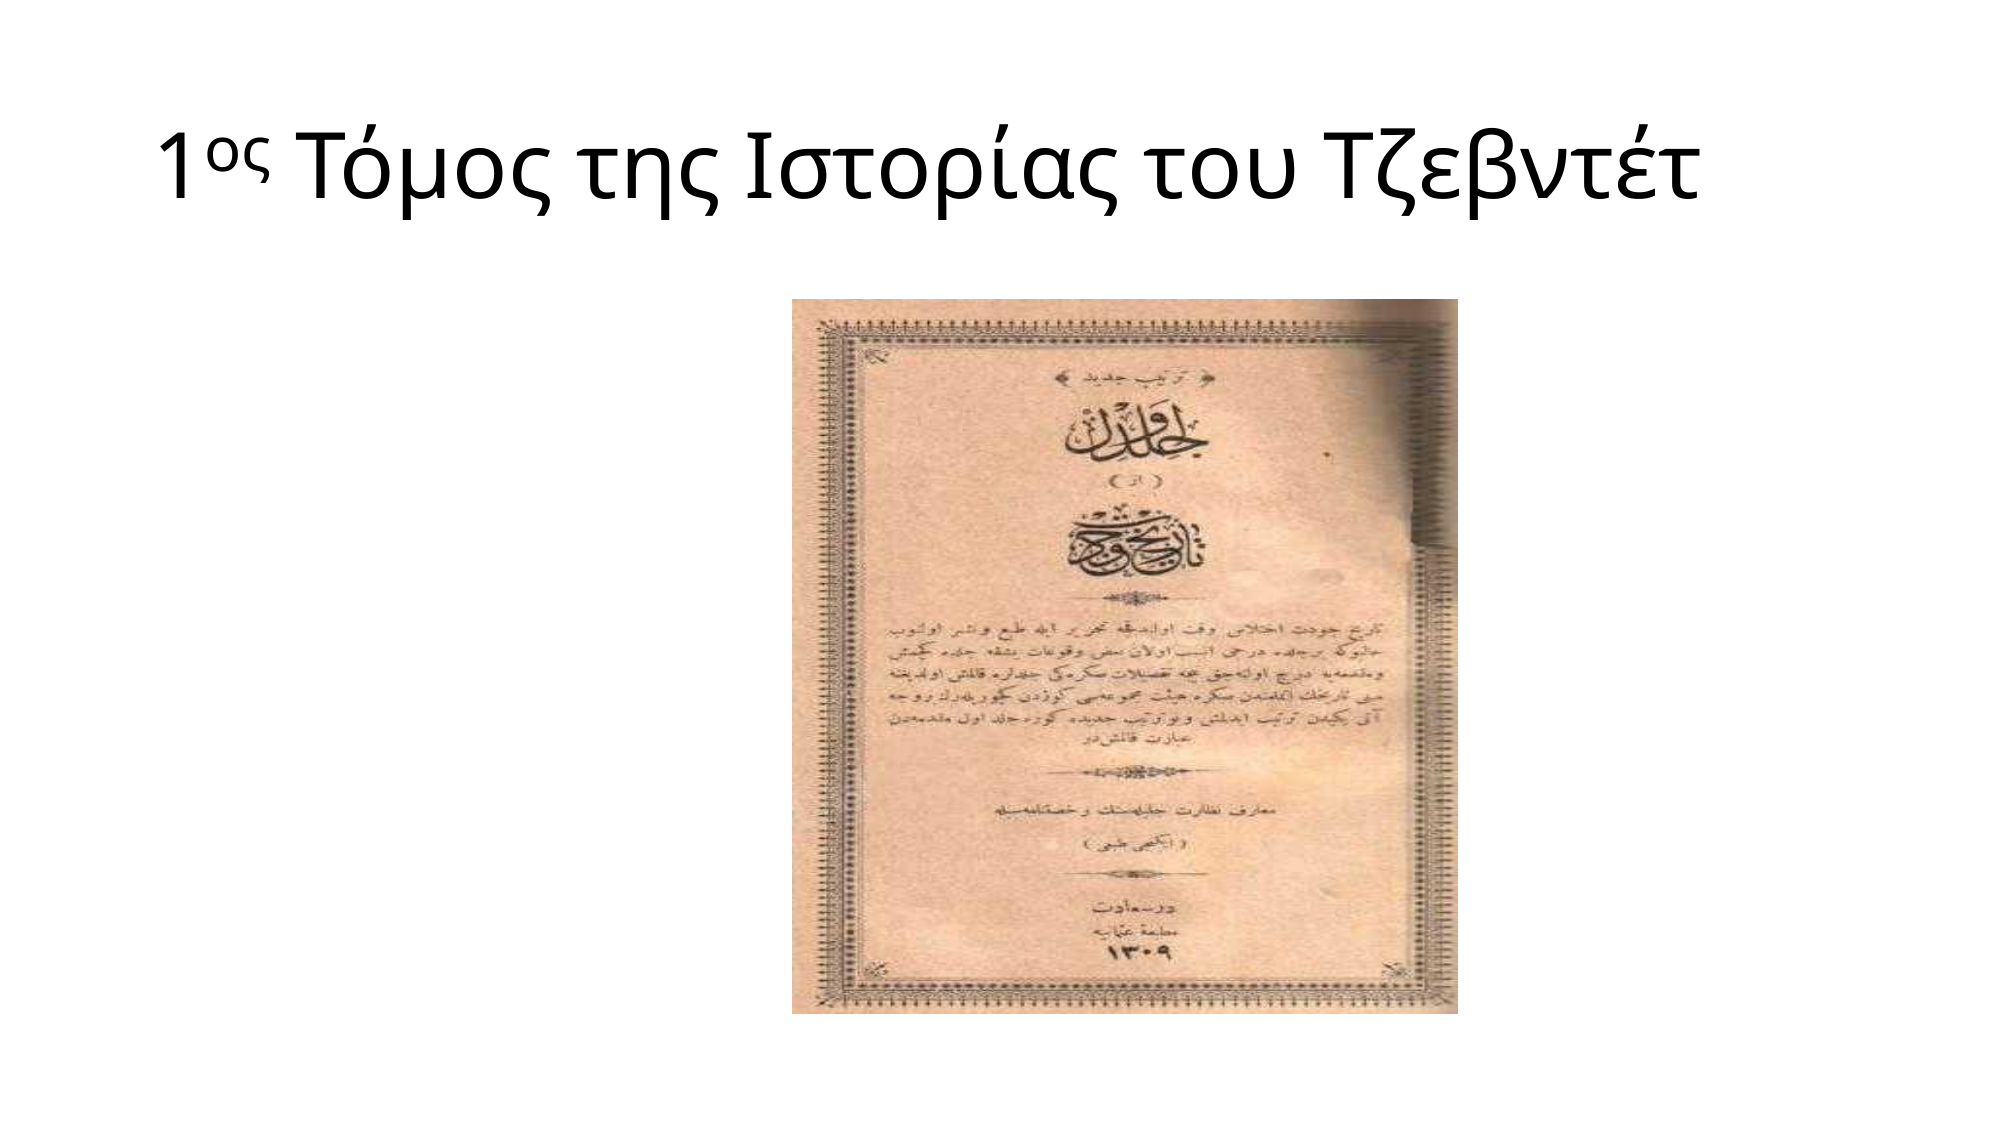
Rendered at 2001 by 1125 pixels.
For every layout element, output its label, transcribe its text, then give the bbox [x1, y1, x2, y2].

title 1ος Τόμος της Ιστορίας του Τζεβντέτ [137, 59, 1863, 278]
picture [792, 299, 1458, 1014]
